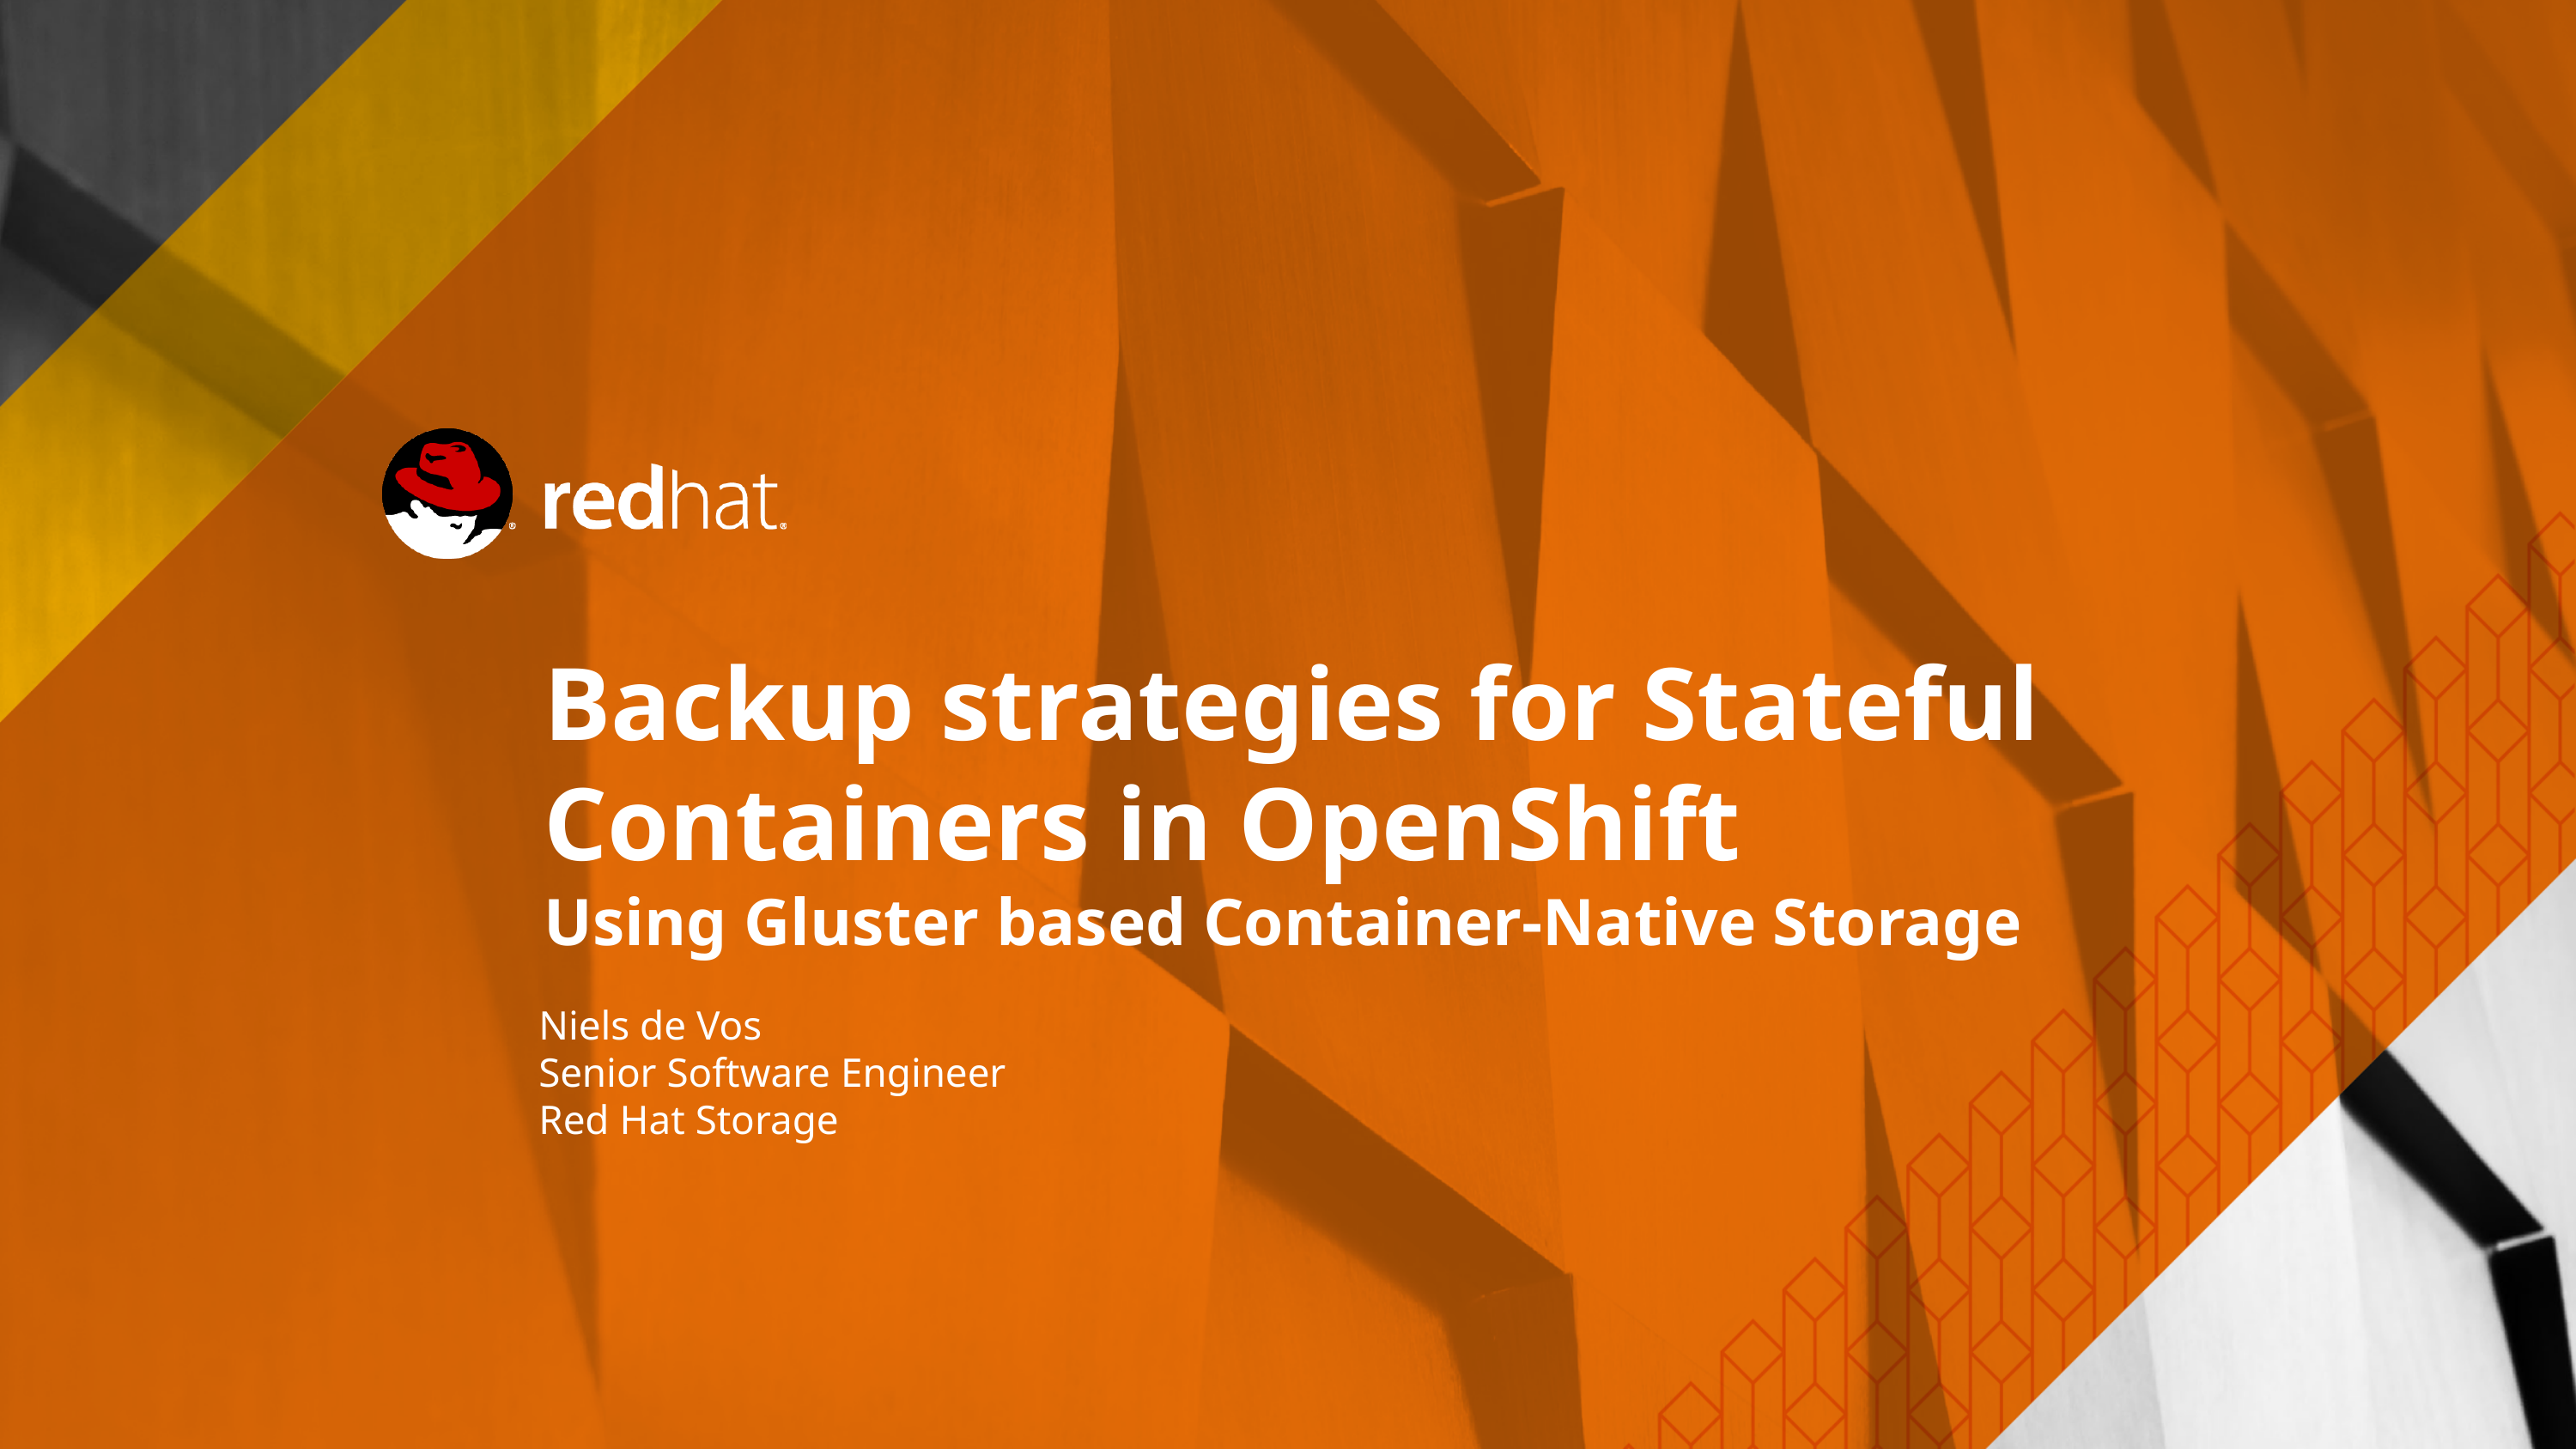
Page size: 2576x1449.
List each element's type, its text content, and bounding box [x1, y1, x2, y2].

picture [0, 0, 2576, 1449]
text_box Backup strategies for Stateful Containers in OpenShift Using Gluster based Container-Native Storage [531, 627, 2283, 892]
text_box Niels de Vos Senior Software Engineer Red Hat Storage [526, 987, 1101, 1216]
